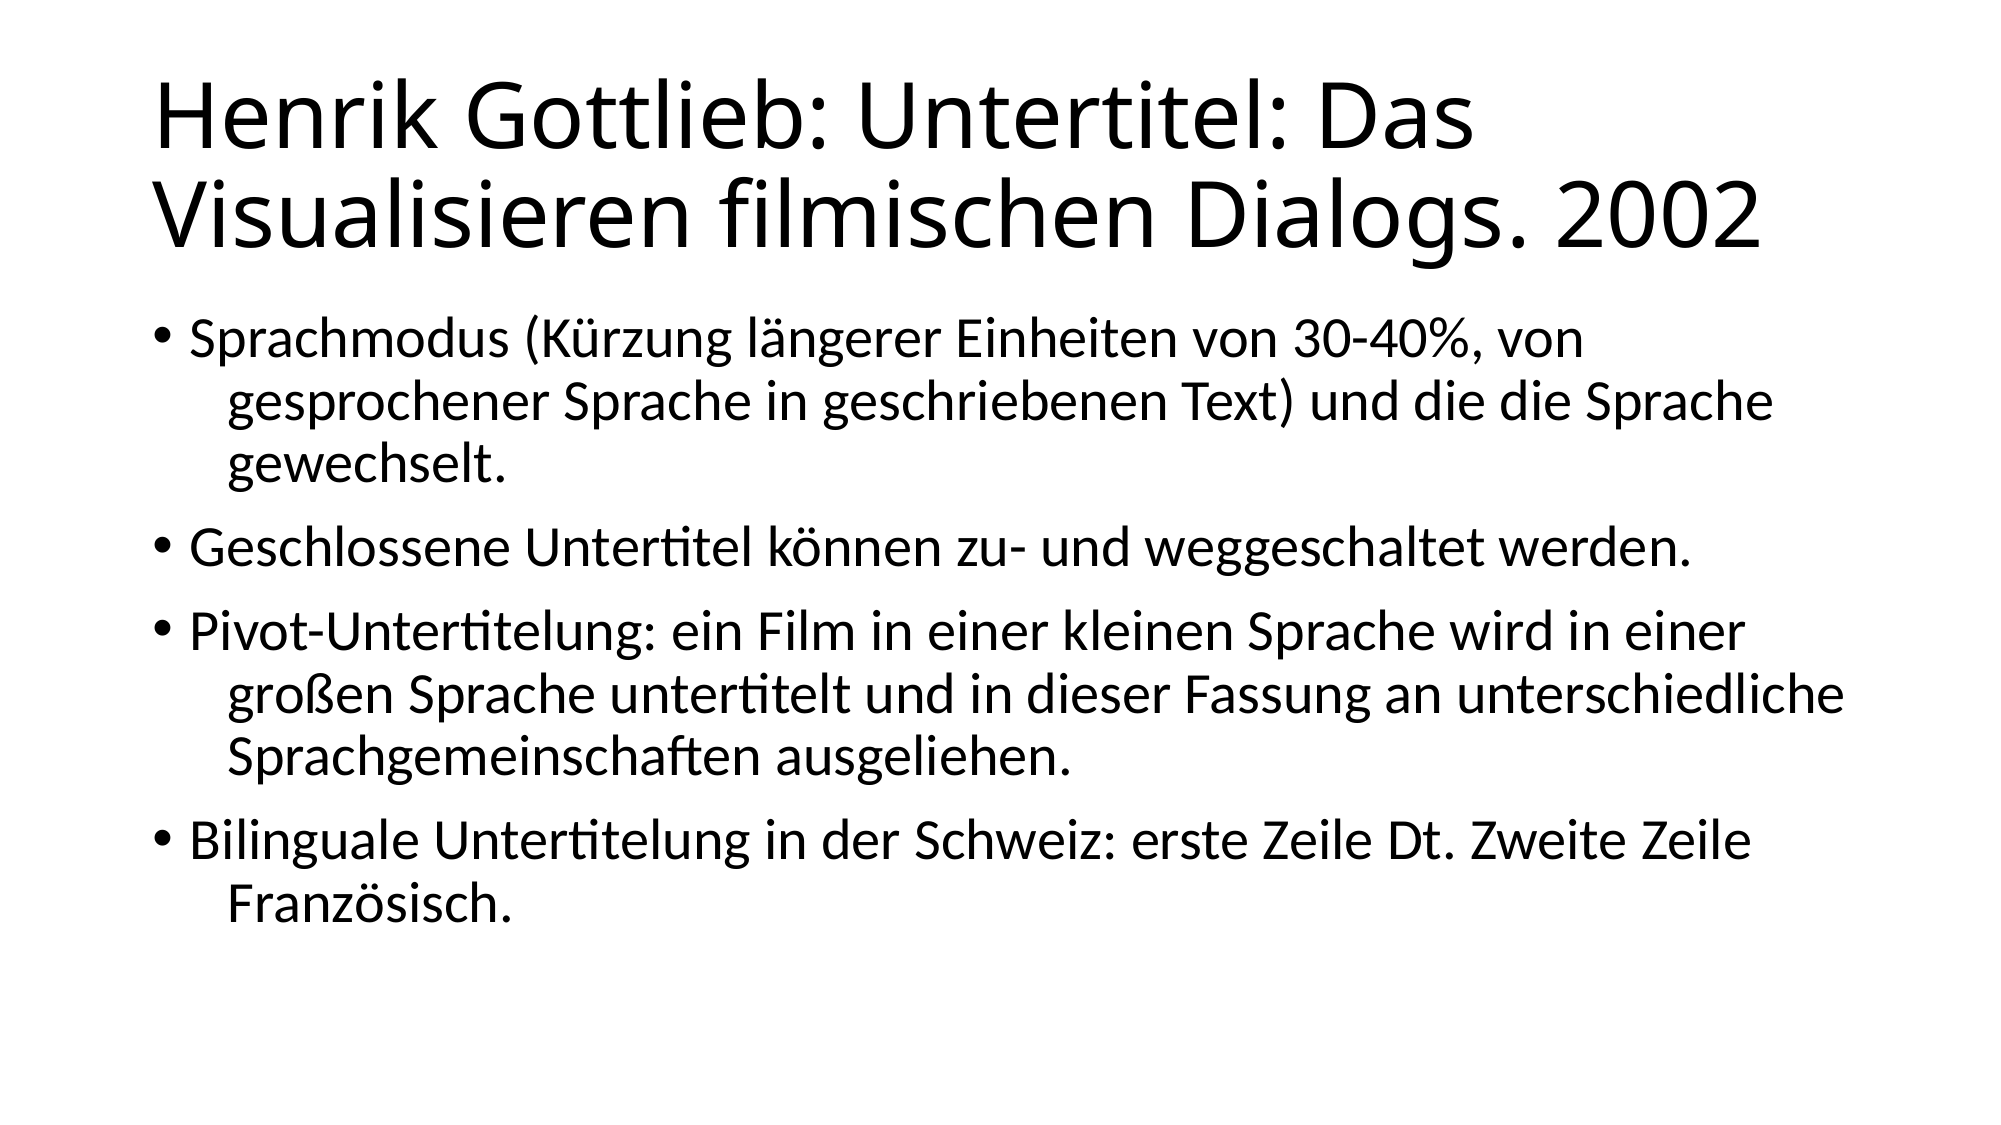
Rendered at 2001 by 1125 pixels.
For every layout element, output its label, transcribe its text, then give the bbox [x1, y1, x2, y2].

list Sprachmodus (Kürzung längerer Einheiten von 30-40%, von gesprochener Sprache in geschriebenen Text) und die die Sprache gewechselt. Geschlossene Untertitel können zu- und weggeschaltet werden. Pivot-Untertitelung: ein Film in einer kleinen Sprache wird in einer großen Sprache untertitelt und in dieser Fassung an unterschiedliche Sprachgemeinschaften ausgeliehen. Bilinguale Untertitelung in der Schweiz: erste Zeile Dt. Zweite Zeile Französisch. [137, 299, 1863, 1014]
title Henrik Gottlieb: Untertitel: Das Visualisieren filmischen Dialogs. 2002 [137, 59, 1863, 278]
